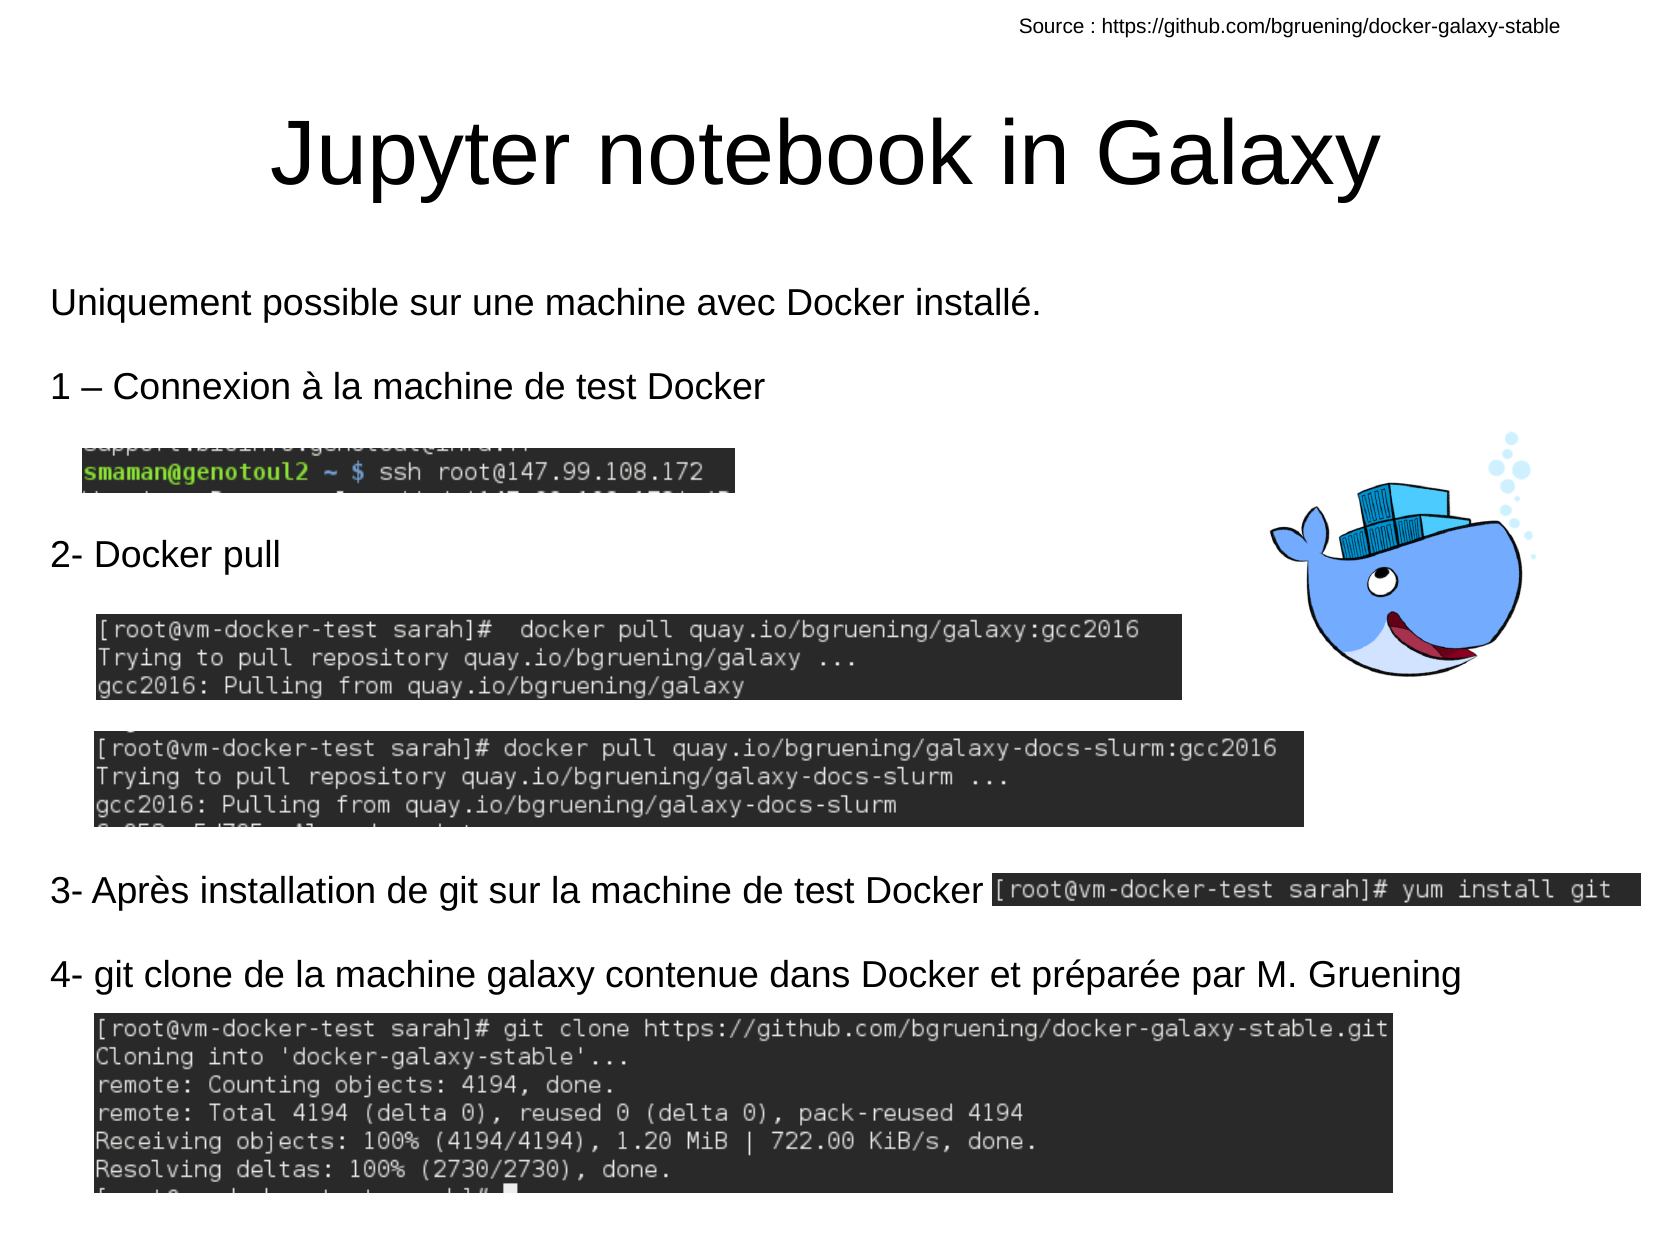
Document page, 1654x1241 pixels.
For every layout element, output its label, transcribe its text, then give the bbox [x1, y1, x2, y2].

picture [1252, 425, 1571, 693]
picture [94, 1013, 1393, 1193]
text_box Source : https://github.com/bgruening/docker-galaxy-stable [1003, 7, 1654, 107]
text_box Uniquement possible sur une machine avec Docker installé. 1 – Connexion à la machine de test Docker 2- Docker pull 3- Après installation de git sur la machine de test Docker 4- git clone de la machine galaxy contenue dans Docker et préparée par M. Gruening [35, 273, 1477, 1241]
picture [992, 873, 1641, 906]
picture [96, 614, 1182, 701]
title Jupyter notebook in Galaxy [82, 49, 1571, 257]
picture [94, 731, 1304, 827]
picture [82, 448, 735, 493]
